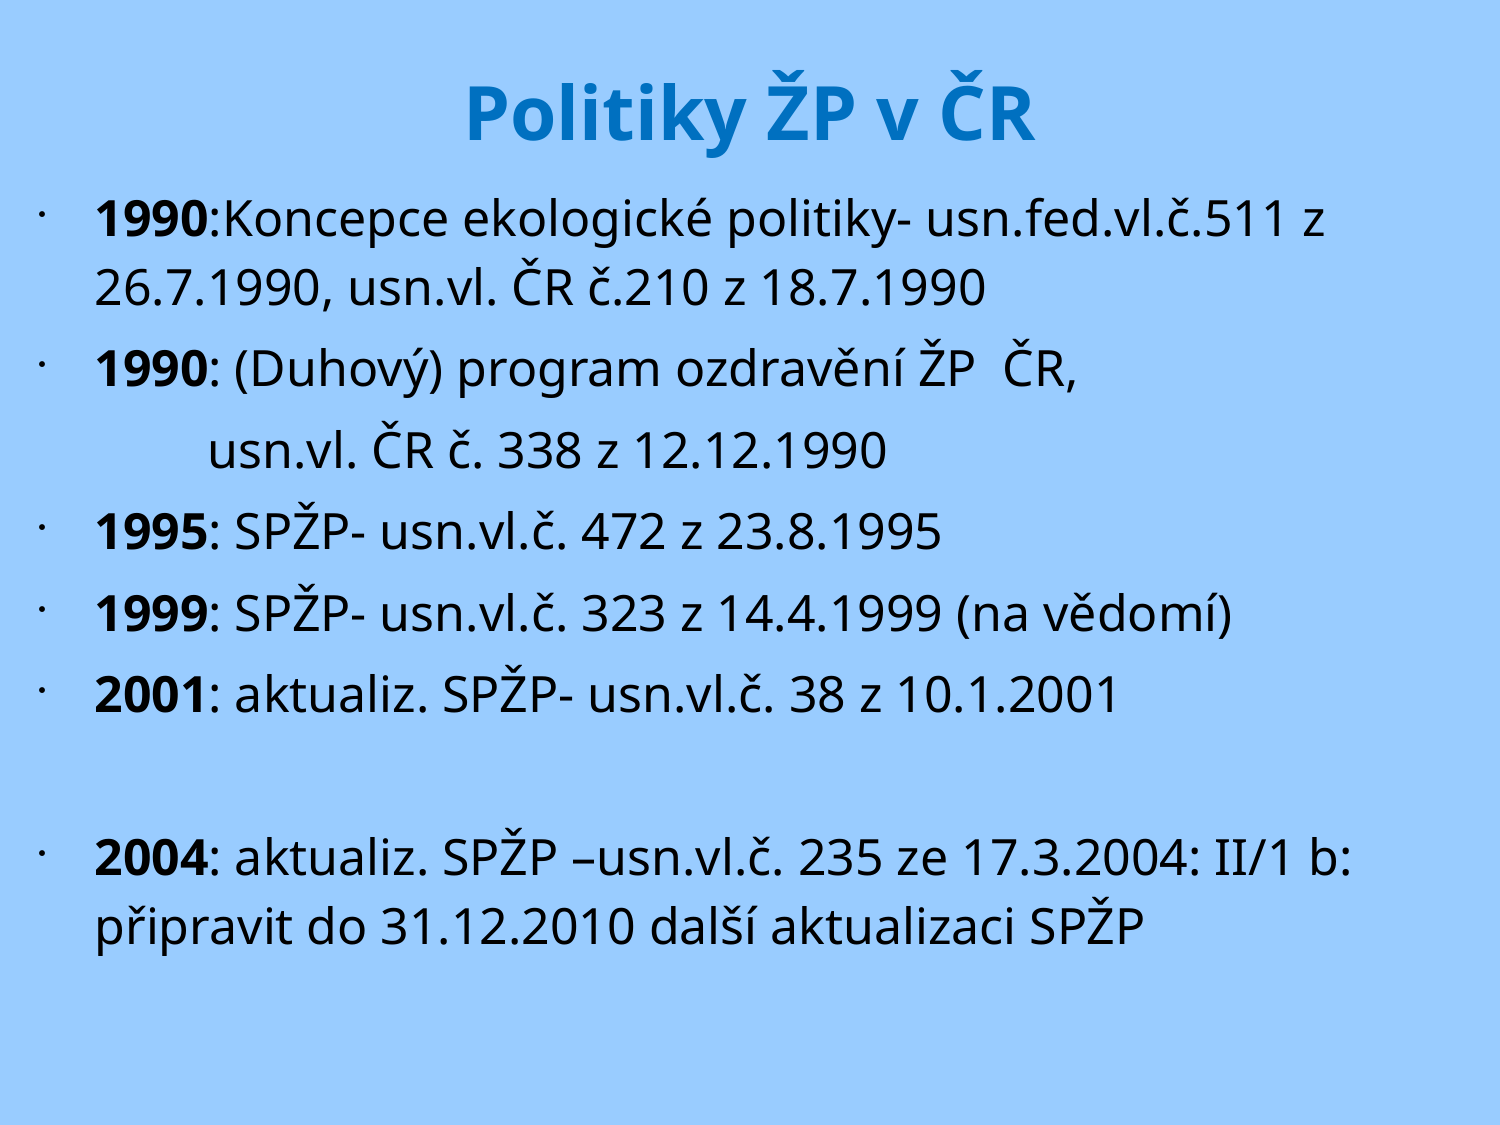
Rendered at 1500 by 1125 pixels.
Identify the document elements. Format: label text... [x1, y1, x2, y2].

list 1990:Koncepce ekologické politiky- usn.fed.vl.č.511 z 26.7.1990, usn.vl. ČR č.210 z 18.7.1990 1990: (Duhový) program ozdravění ŽP ČR, usn.vl. ČR č. 338 z 12.12.1990 1995: SPŽP- usn.vl.č. 472 z 23.8.1995 1999: SPŽP- usn.vl.č. 323 z 14.4.1999 (na vědomí) 2001: aktualiz. SPŽP- usn.vl.č. 38 z 10.1.2001 2004: aktualiz. SPŽP –usn.vl.č. 235 ze 17.3.2004: II/1 b: připravit do 31.12.2010 další aktualizaci SPŽP [23, 175, 1465, 950]
title Politiky ŽP v ČR [112, 35, 1388, 175]
